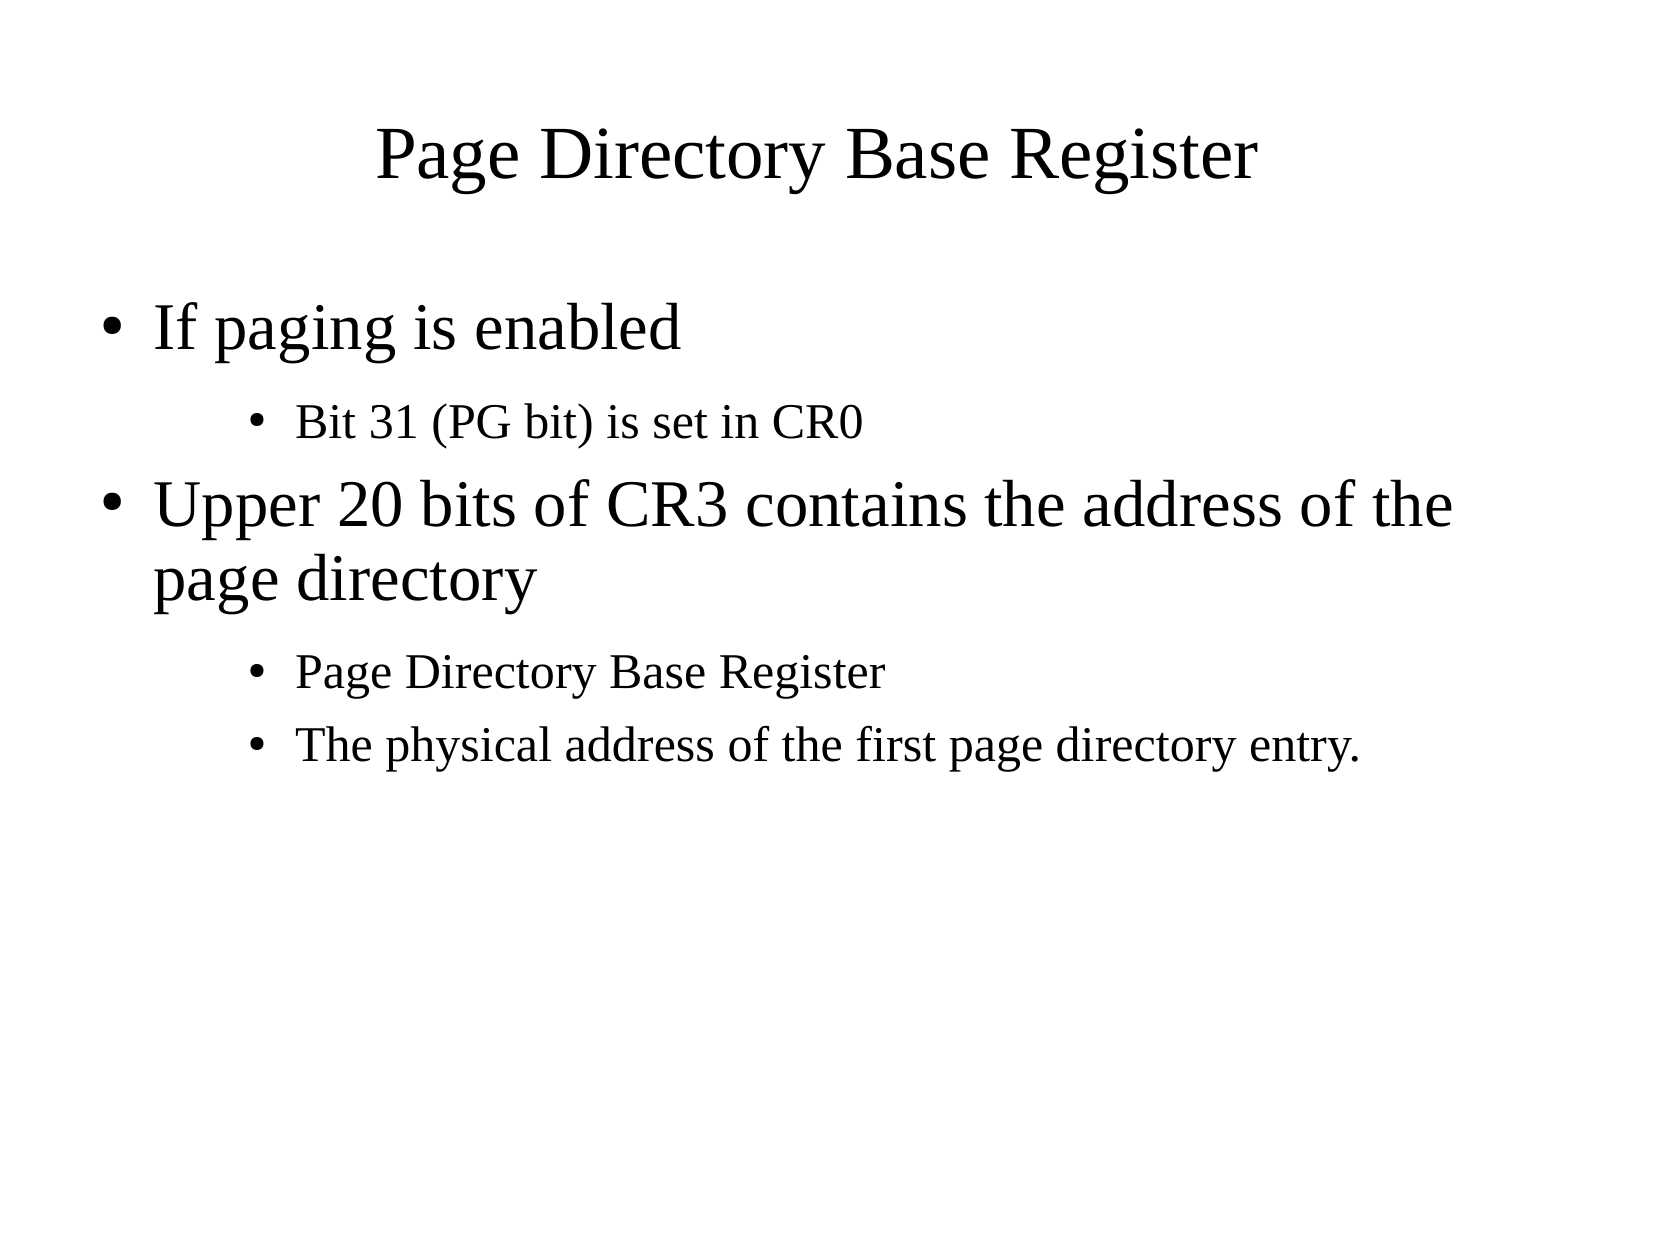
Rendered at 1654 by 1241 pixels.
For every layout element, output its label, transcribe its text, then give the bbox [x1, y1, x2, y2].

title Page Directory Base Register [82, 49, 1571, 257]
list If paging is enabled Bit 31 (PG bit) is set in CR0 Upper 20 bits of CR3 contains the address of the page directory Page Directory Base Register The physical address of the first page directory entry. [82, 290, 1571, 1010]
